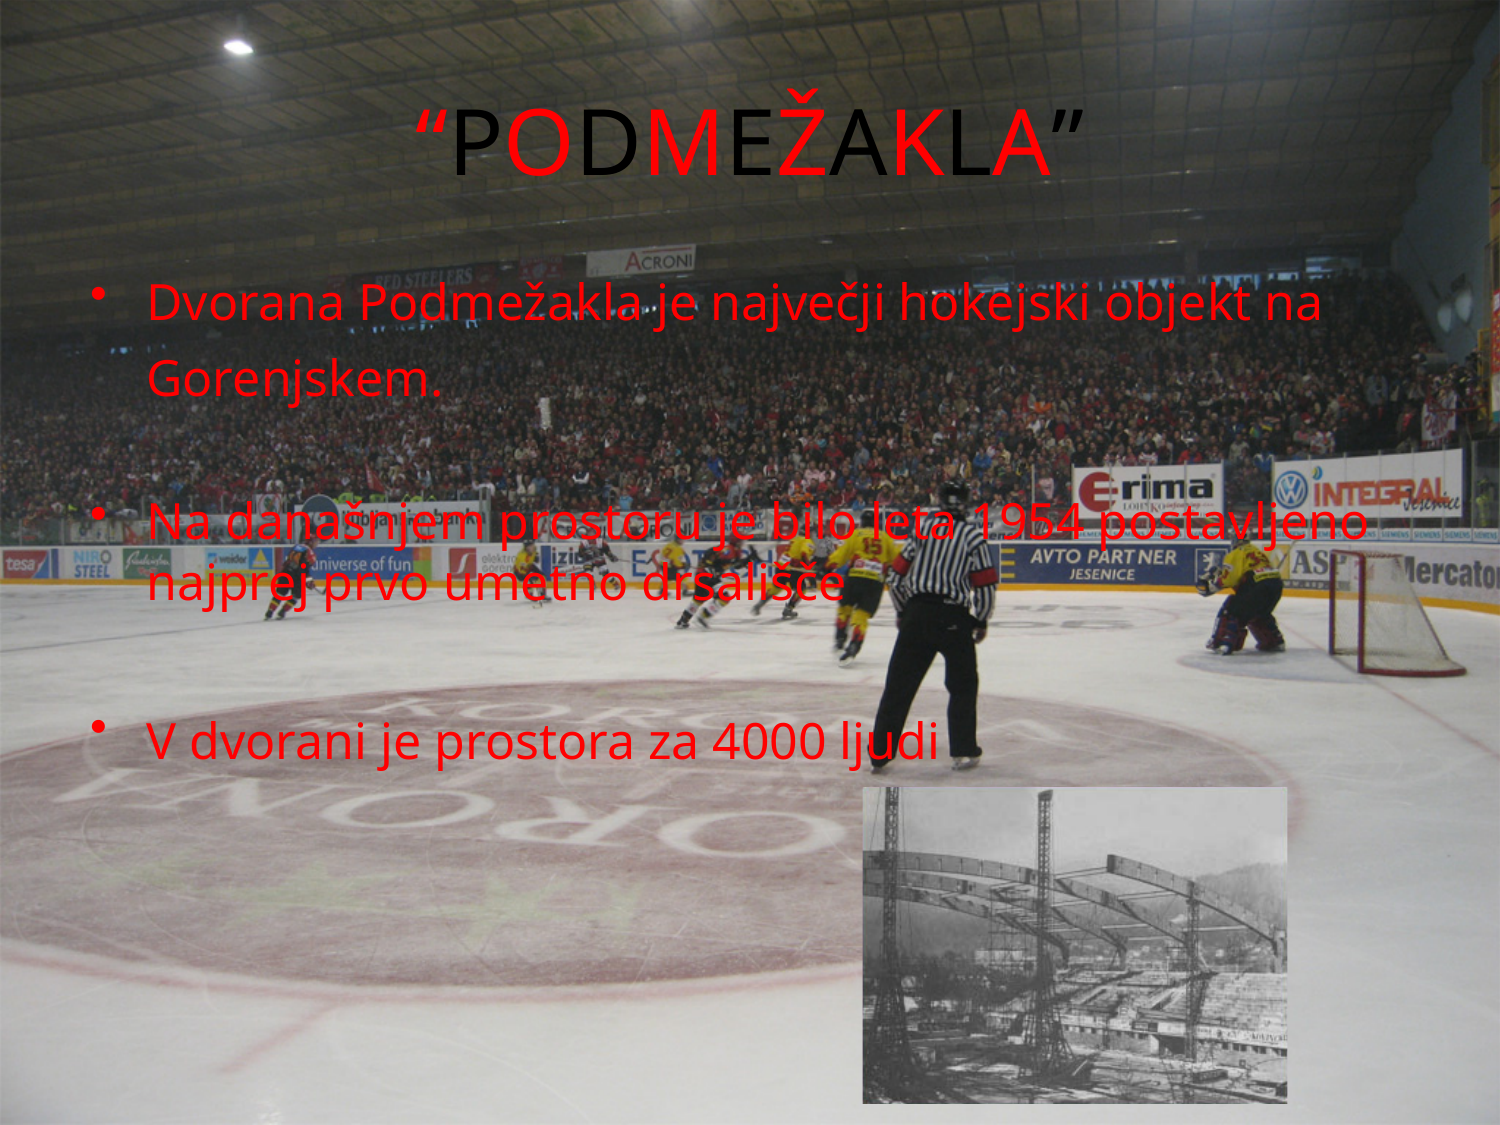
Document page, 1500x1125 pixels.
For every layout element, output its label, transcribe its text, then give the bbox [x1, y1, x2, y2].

list Dvorana Podmežakla je največji hokejski objekt na Gorenjskem. Na današnjem prostoru je bilo leta 1954 postavljeno najprej prvo umetno drsališče V dvorani je prostora za 4000 ljudi [75, 262, 1425, 1005]
title “PODMEŽAKLA” [75, 45, 1425, 233]
picture [0, 0, 1500, 1125]
